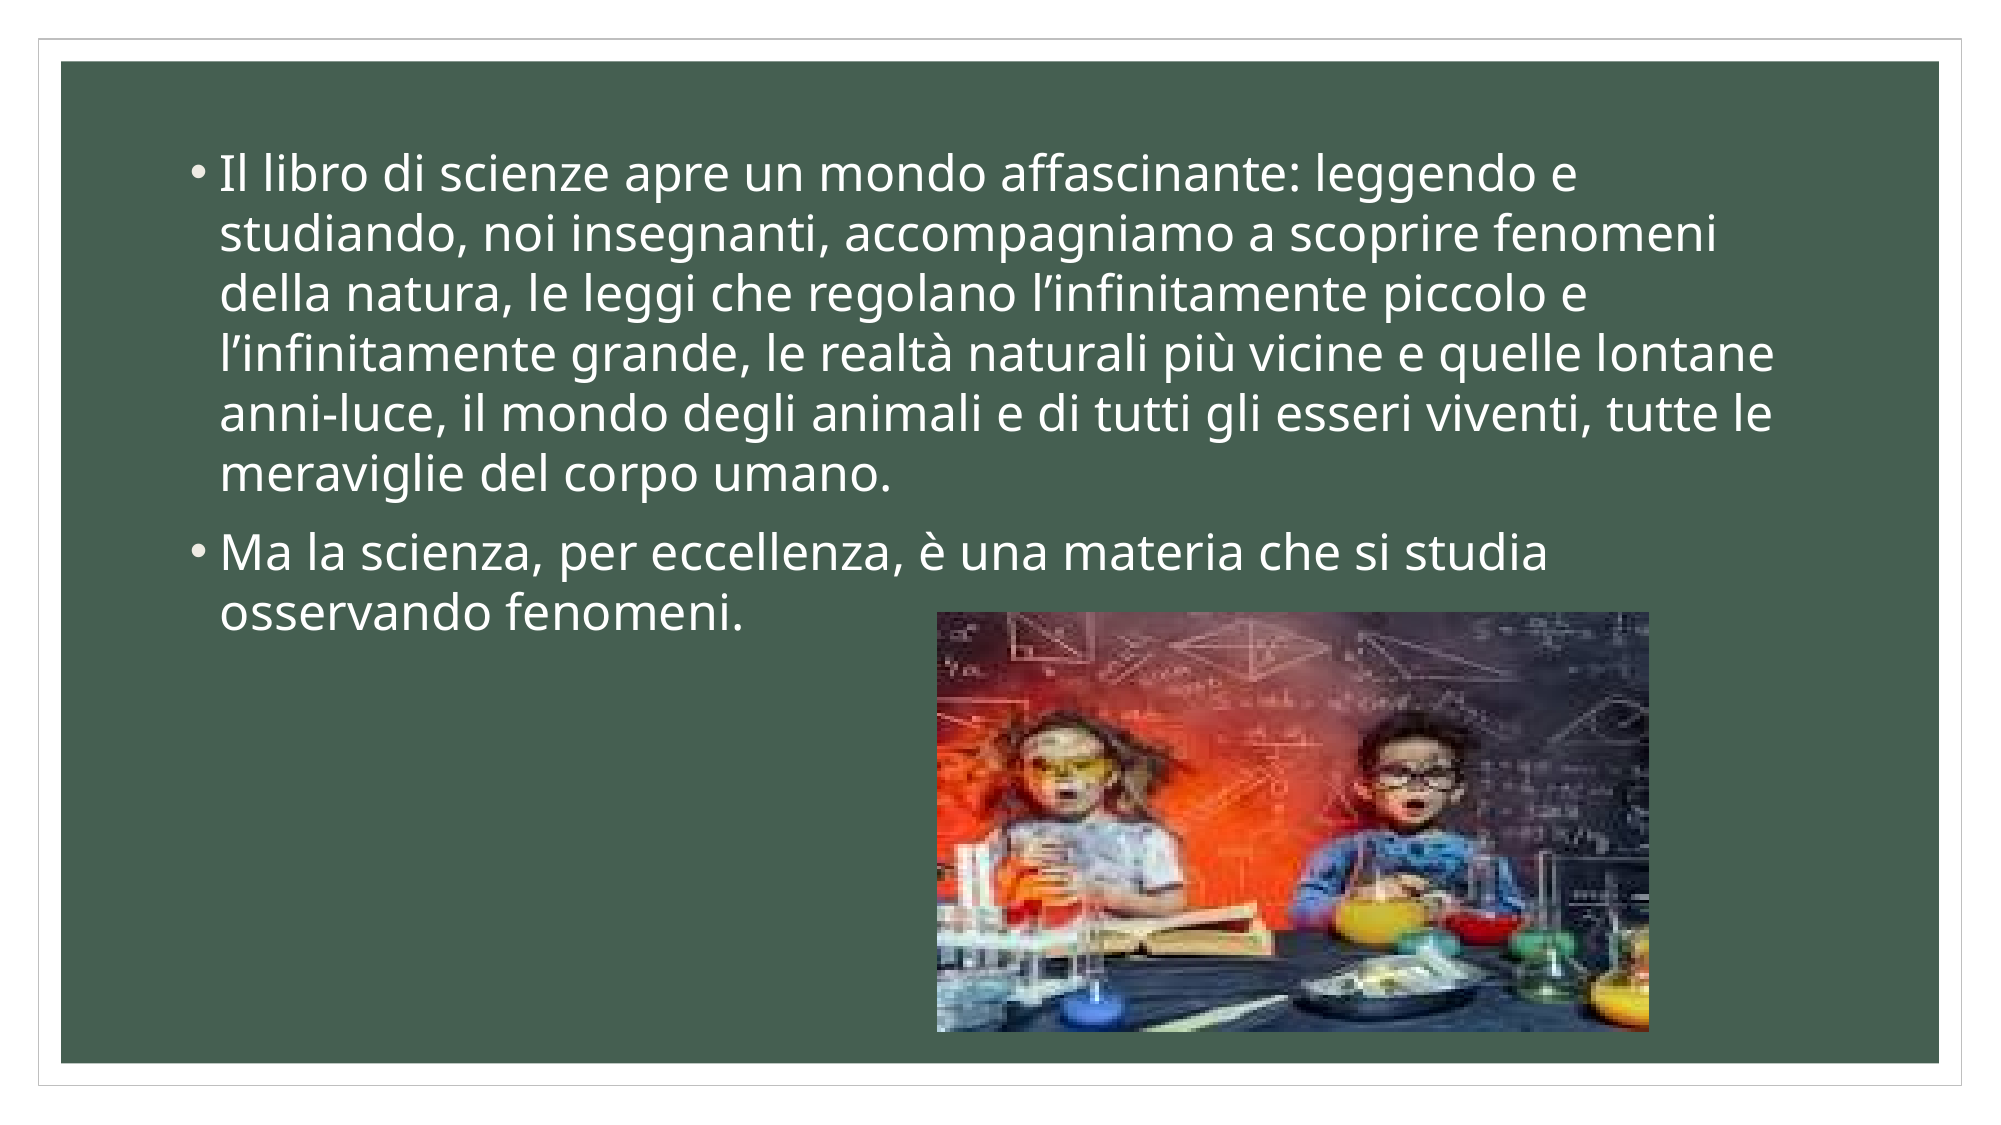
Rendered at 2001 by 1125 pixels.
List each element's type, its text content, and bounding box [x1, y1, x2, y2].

picture [937, 612, 1649, 1032]
list Il libro di scienze apre un mondo affascinante: leggendo e studiando, noi insegnanti, accompagniamo a scoprire fenomeni della natura, le leggi che regolano l’infinitamente piccolo e l’infinitamente grande, le realtà naturali più vicine e quelle lontane anni-luce, il mondo degli animali e di tutti gli esseri viventi, tutte le meraviglie del corpo umano. Ma la scienza, per eccellenza, è una materia che si studia osservando fenomeni. [174, 134, 1825, 990]
